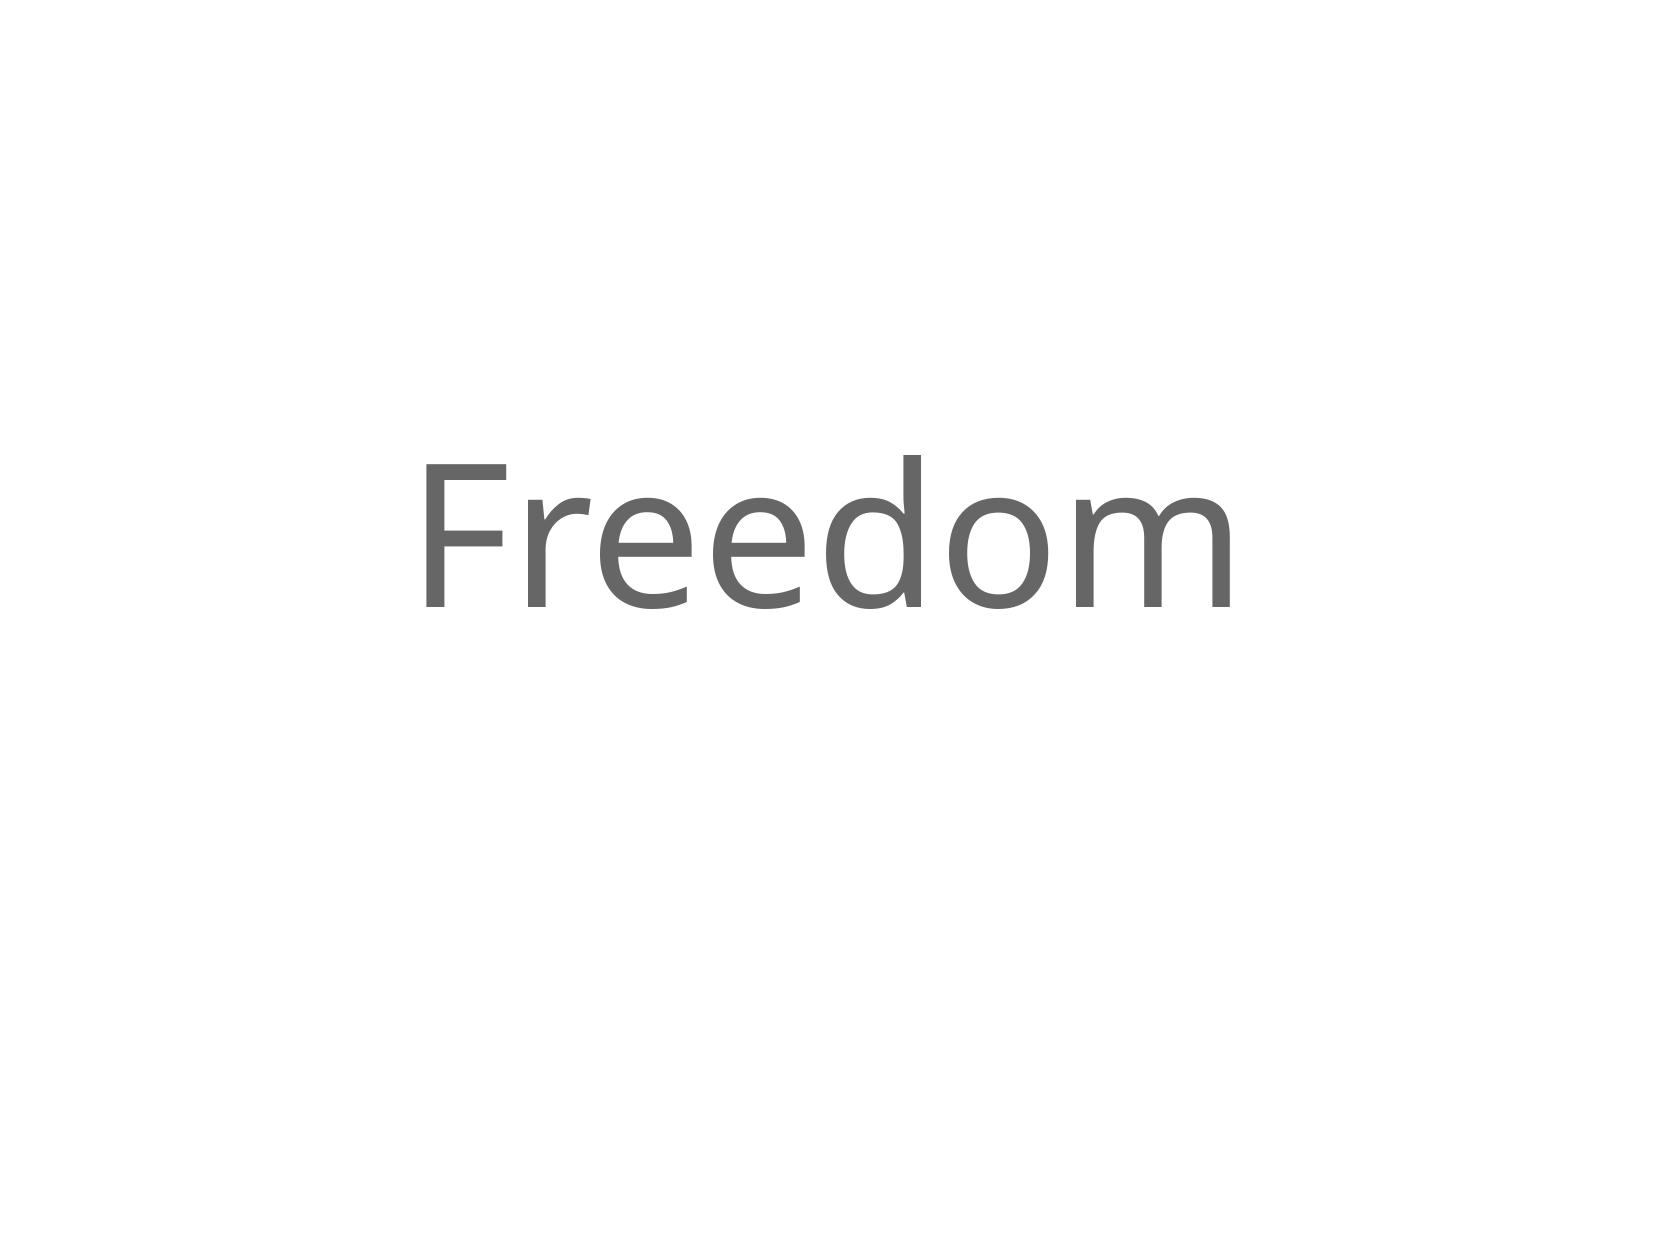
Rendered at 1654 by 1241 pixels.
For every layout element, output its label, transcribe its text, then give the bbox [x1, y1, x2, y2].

subtitle Freedom [82, 49, 1571, 1010]
